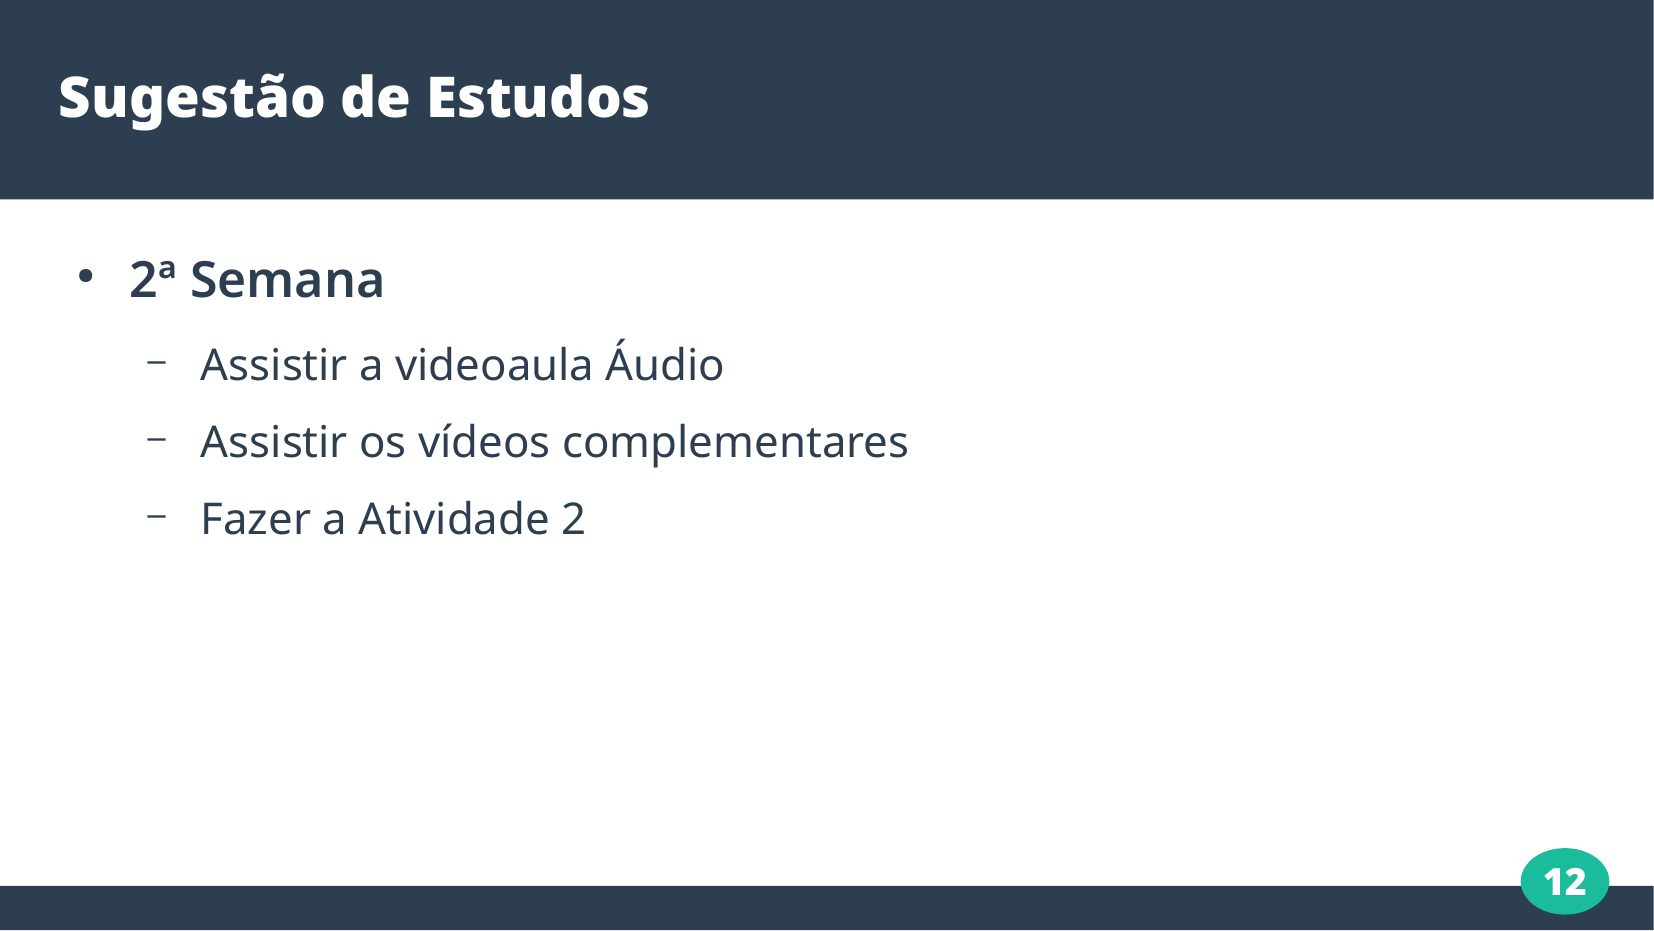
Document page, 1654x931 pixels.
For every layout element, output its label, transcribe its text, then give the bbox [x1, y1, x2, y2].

title Sugestão de Estudos [59, 37, 1595, 155]
list 2ª Semana Assistir a videoaula Áudio Assistir os vídeos complementares Fazer a Atividade 2 [59, 243, 1595, 864]
